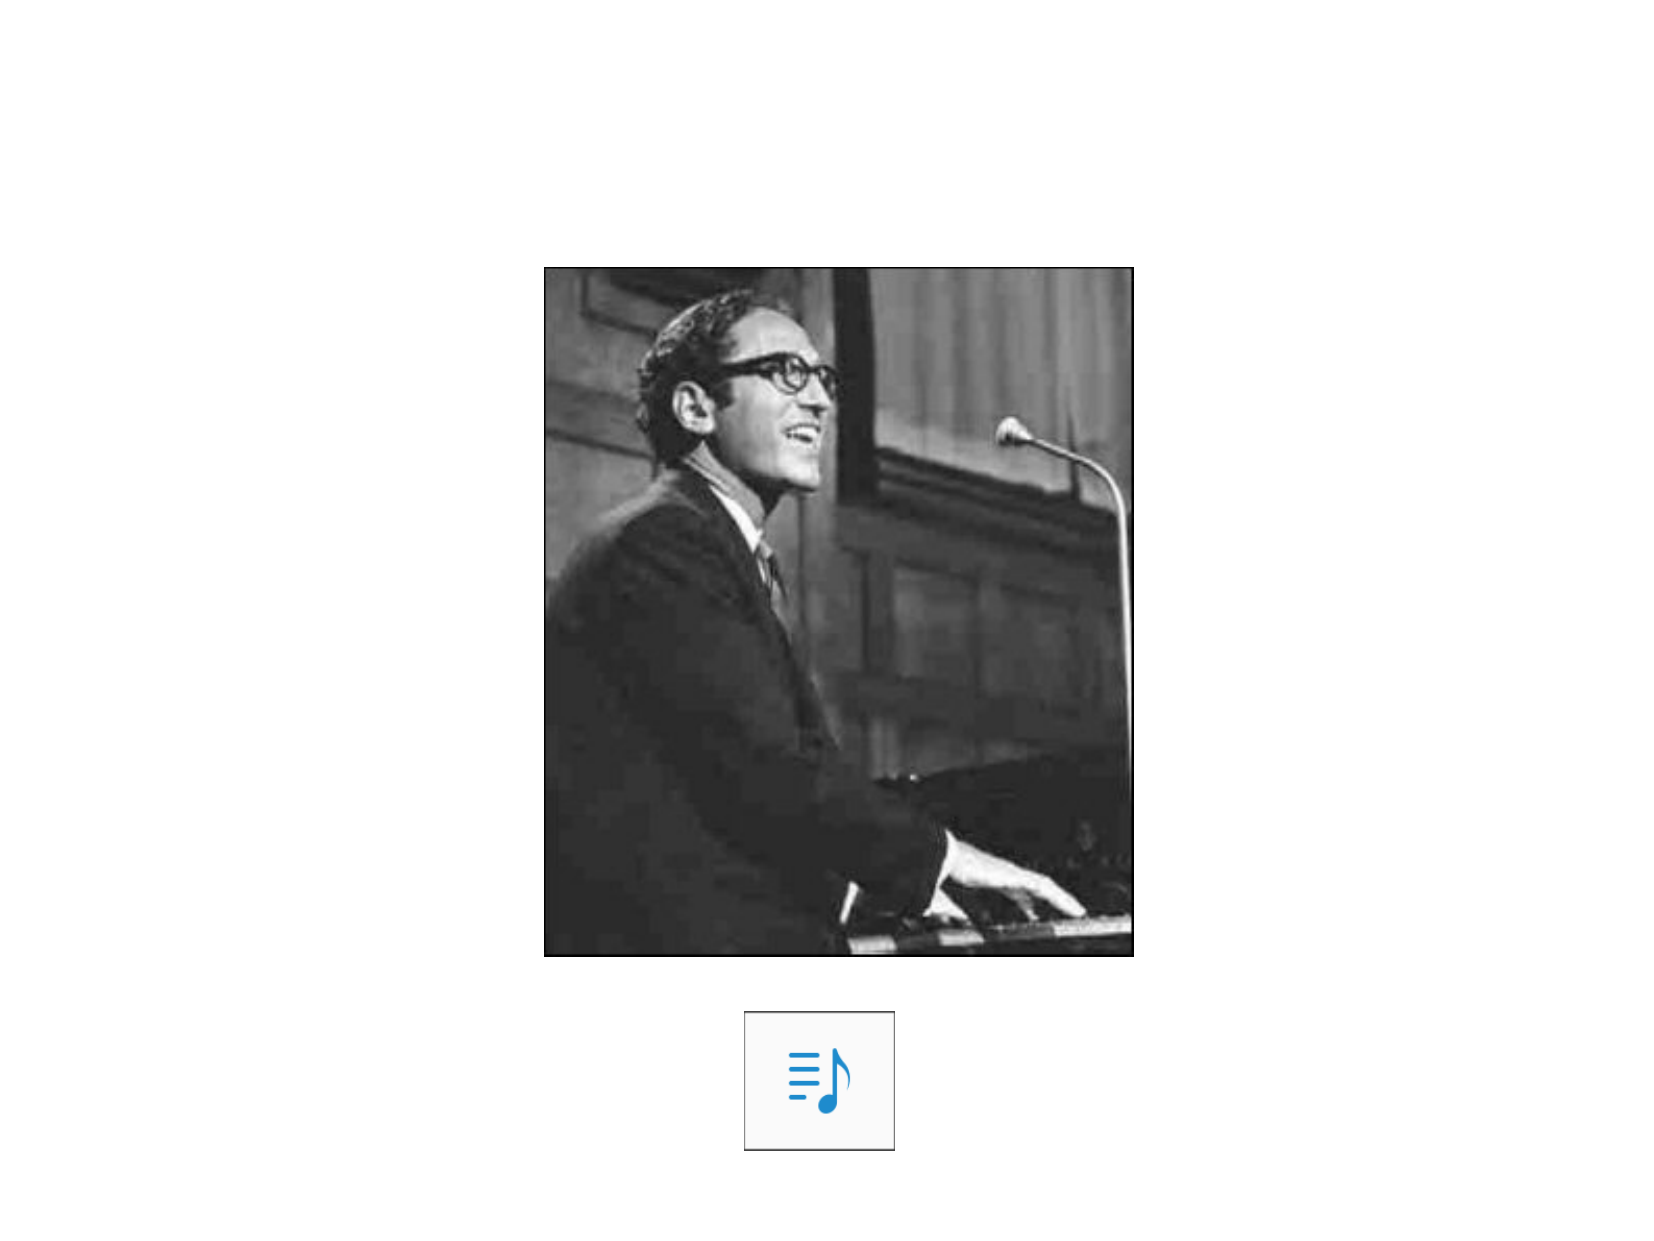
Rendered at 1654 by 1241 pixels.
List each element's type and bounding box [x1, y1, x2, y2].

text_box [742, 1010, 897, 1152]
picture [544, 267, 1134, 957]
